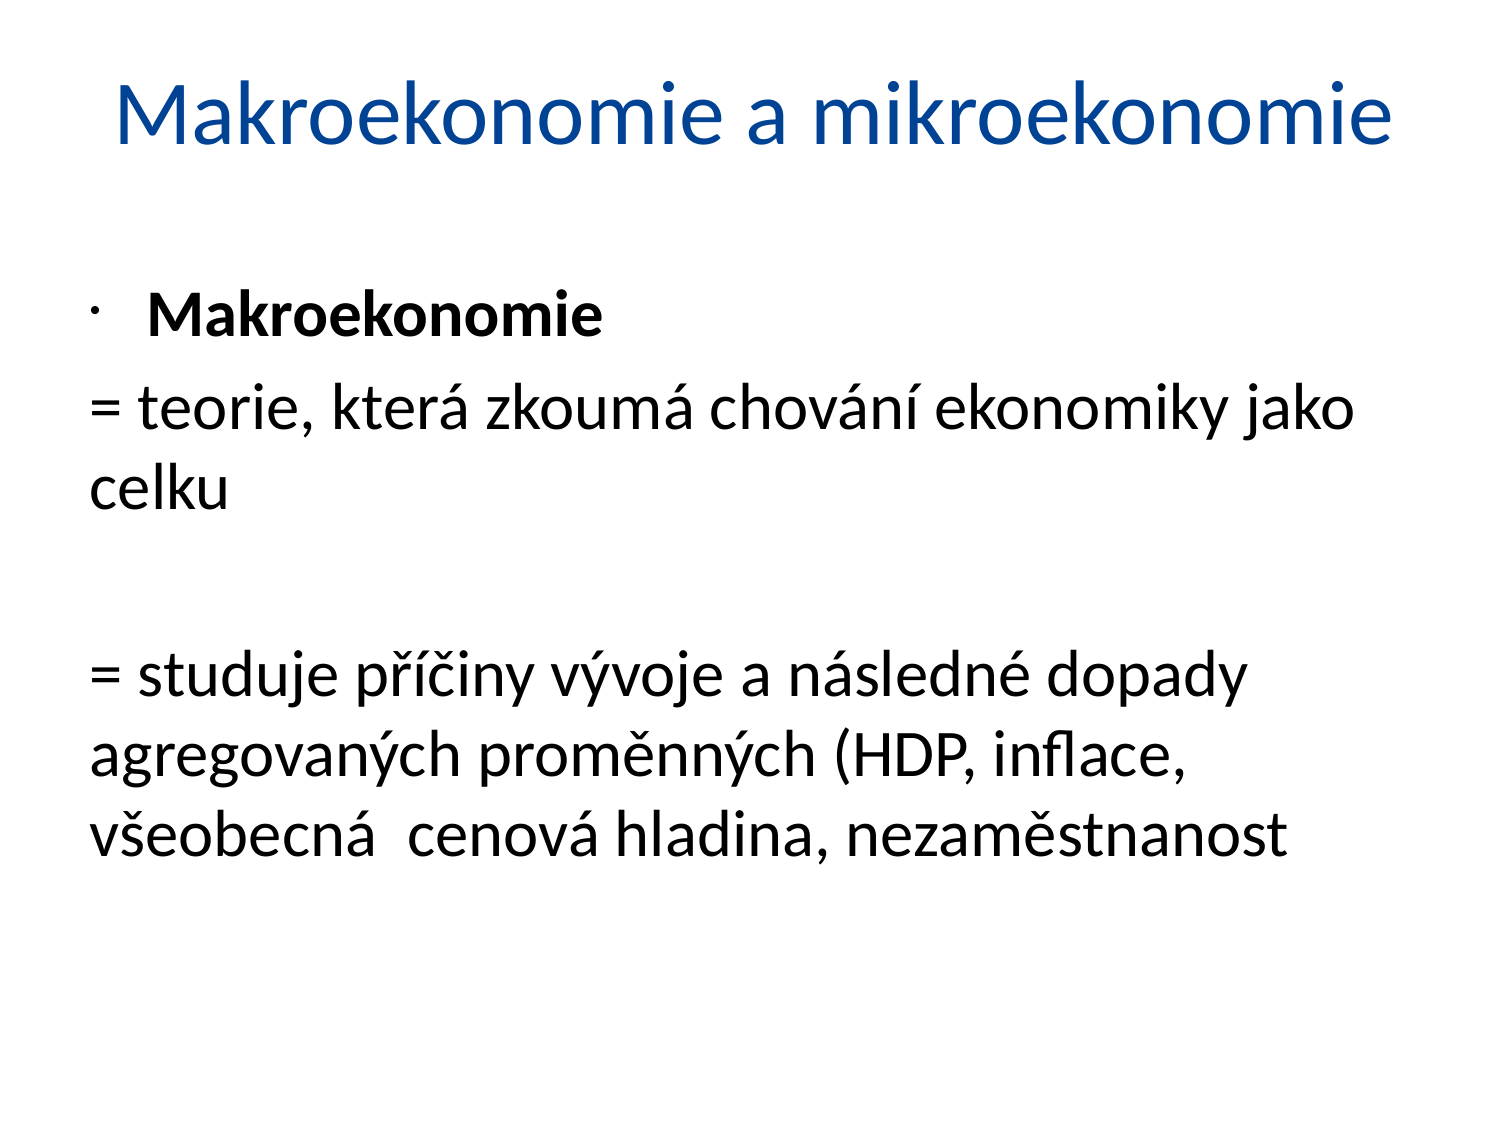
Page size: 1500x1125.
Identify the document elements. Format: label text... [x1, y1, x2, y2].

list Makroekonomie = teorie, která zkoumá chování ekonomiky jako celku = studuje příčiny vývoje a následné dopady agregovaných proměnných (HDP, inflace, všeobecná cenová hladina, nezaměstnanost [75, 262, 1425, 1005]
title Makroekonomie a mikroekonomie [75, 45, 1425, 233]
